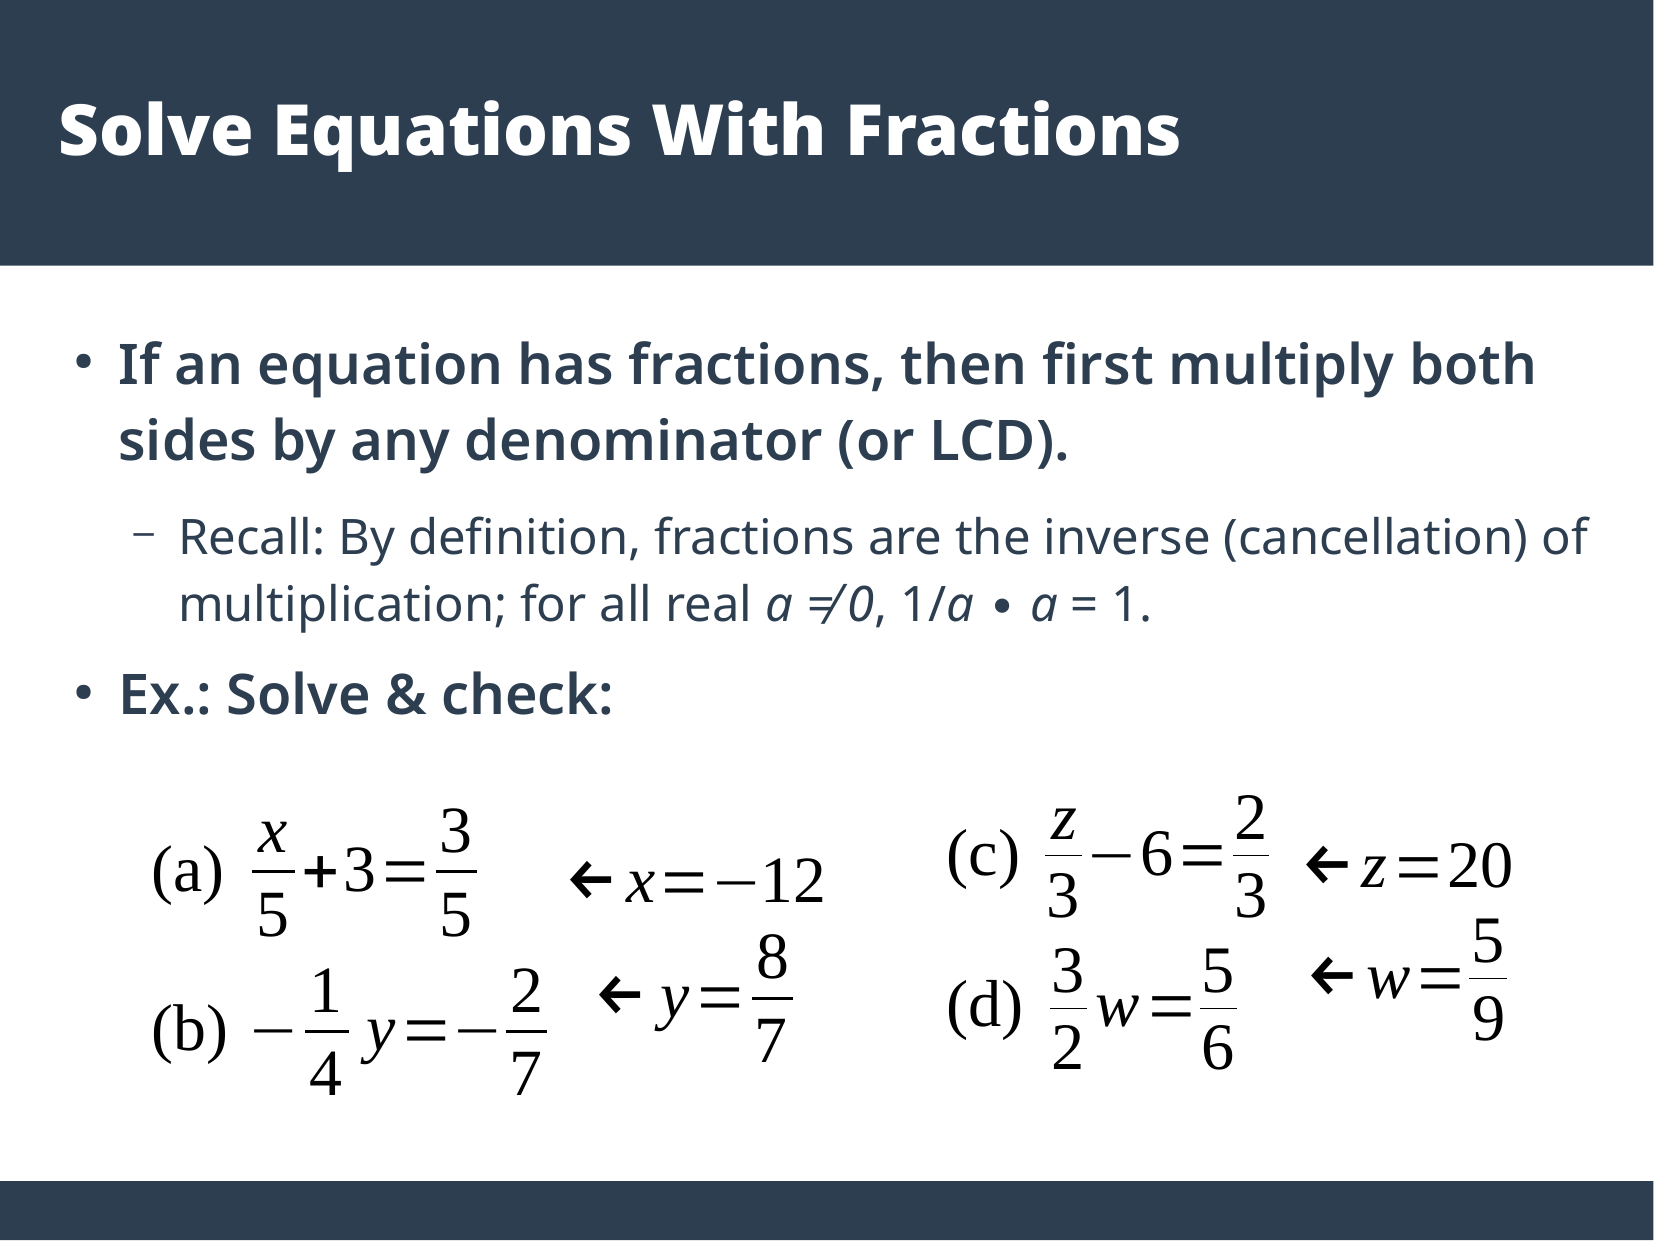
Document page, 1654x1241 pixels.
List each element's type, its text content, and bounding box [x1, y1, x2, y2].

chart [1294, 827, 1521, 1054]
chart [558, 843, 833, 1077]
list If an equation has fractions, then first multiply both sides by any denominator (or LCD). Recall: By definition, fractions are the inverse (cancellation) of multiplication; for all real a ≠ 0, 1/a ∙ a = 1. Ex.: Solve & check: [59, 324, 1595, 781]
chart [145, 793, 557, 1111]
title Solve Equations With Fractions [59, 49, 1595, 207]
chart [940, 780, 1276, 1084]
